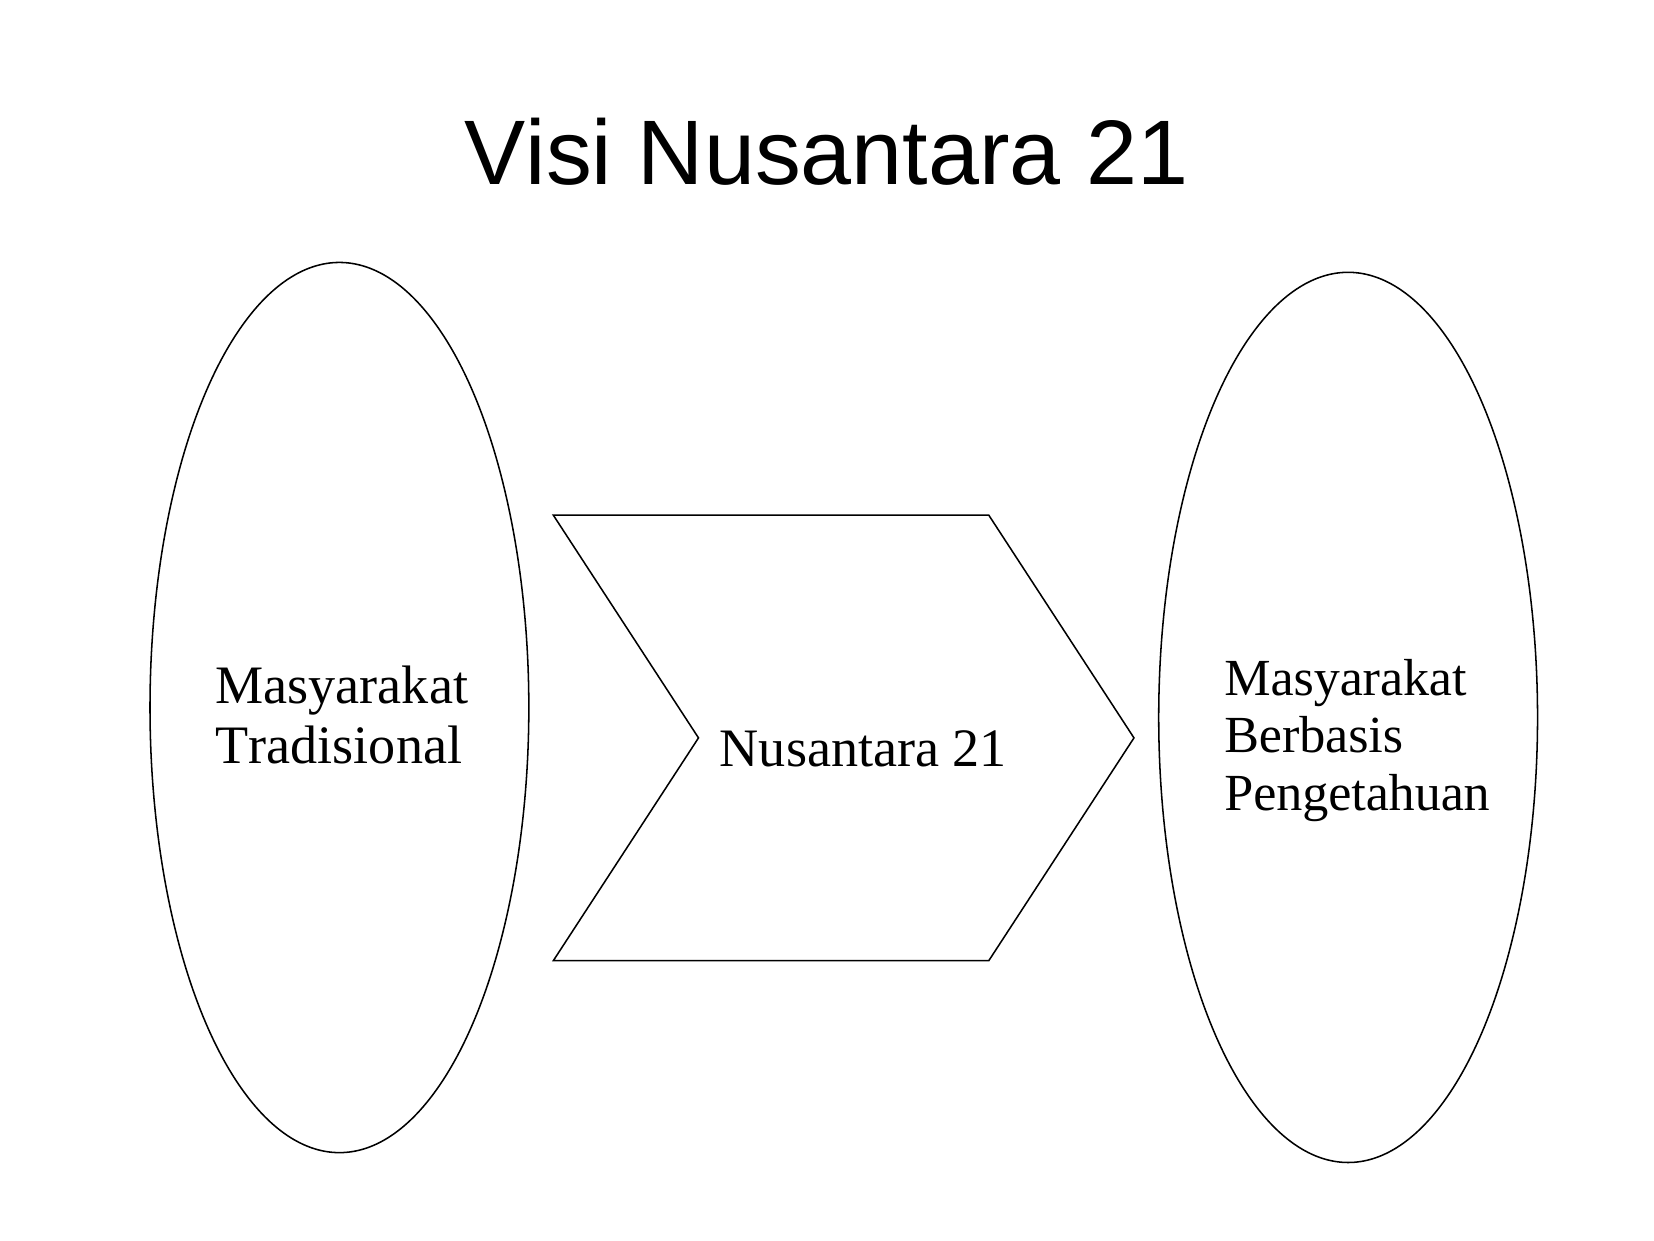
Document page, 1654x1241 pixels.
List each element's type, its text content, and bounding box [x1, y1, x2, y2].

text_box [553, 515, 1134, 961]
text_box [150, 262, 529, 1153]
text_box Masyarakat Tradisional [200, 593, 504, 837]
text_box Masyarakat Berbasis Pengetahuan [1209, 593, 1513, 877]
title Visi Nusantara 21 [82, 56, 1571, 250]
text_box Nusantara 21 [704, 667, 1059, 830]
text_box [1158, 272, 1538, 1163]
